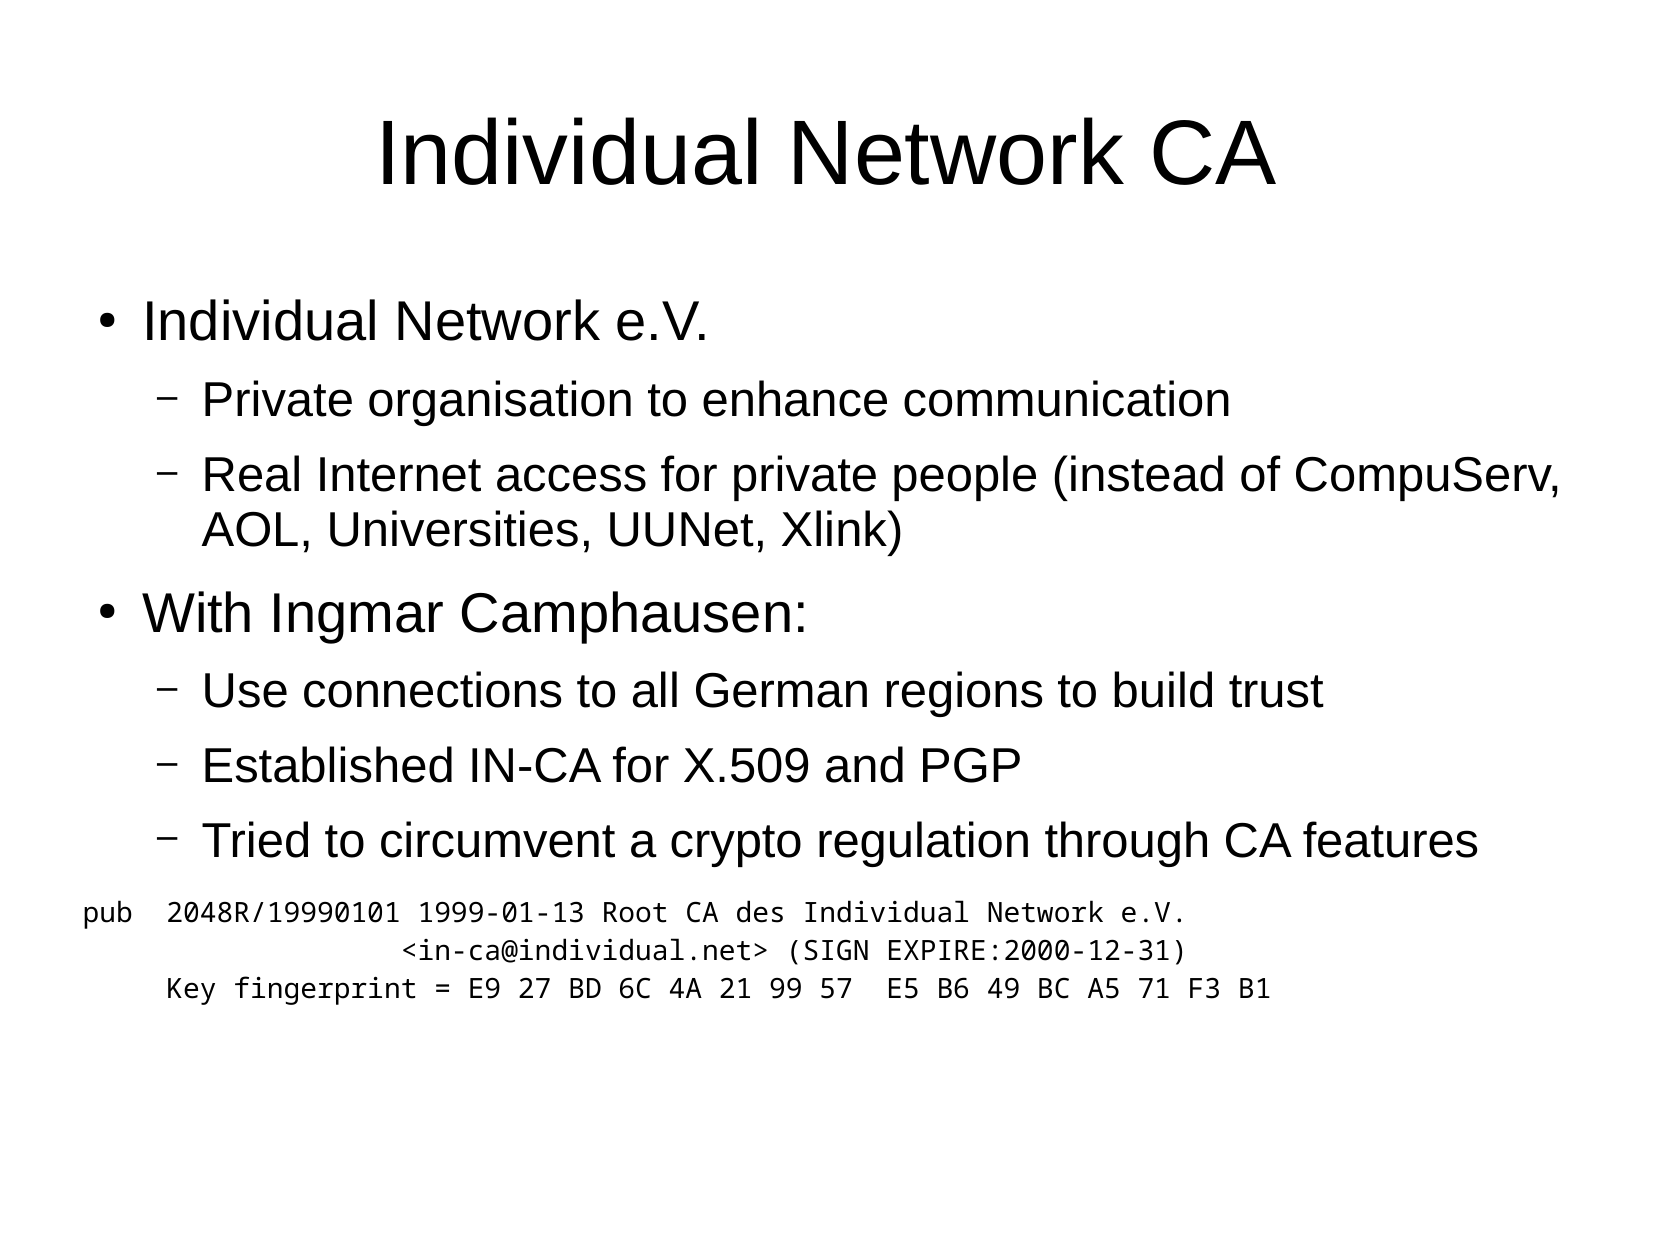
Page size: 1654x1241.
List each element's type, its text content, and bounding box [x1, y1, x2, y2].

list Individual Network e.V. Private organisation to enhance communication Real Internet access for private people (instead of CompuServ, AOL, Universities, UUNet, Xlink) With Ingmar Camphausen: Use connections to all German regions to build trust Established IN-CA for X.509 and PGP Tried to circumvent a crypto regulation through CA features pub 2048R/19990101 1999-01-13 Root CA des Individual Network e.V. <in-ca@individual.net> (SIGN EXPIRE:2000-12-31) Key fingerprint = E9 27 BD 6C 4A 21 99 57 E5 B6 49 BC A5 71 F3 B1 [82, 290, 1571, 1010]
title Individual Network CA [82, 49, 1571, 257]
